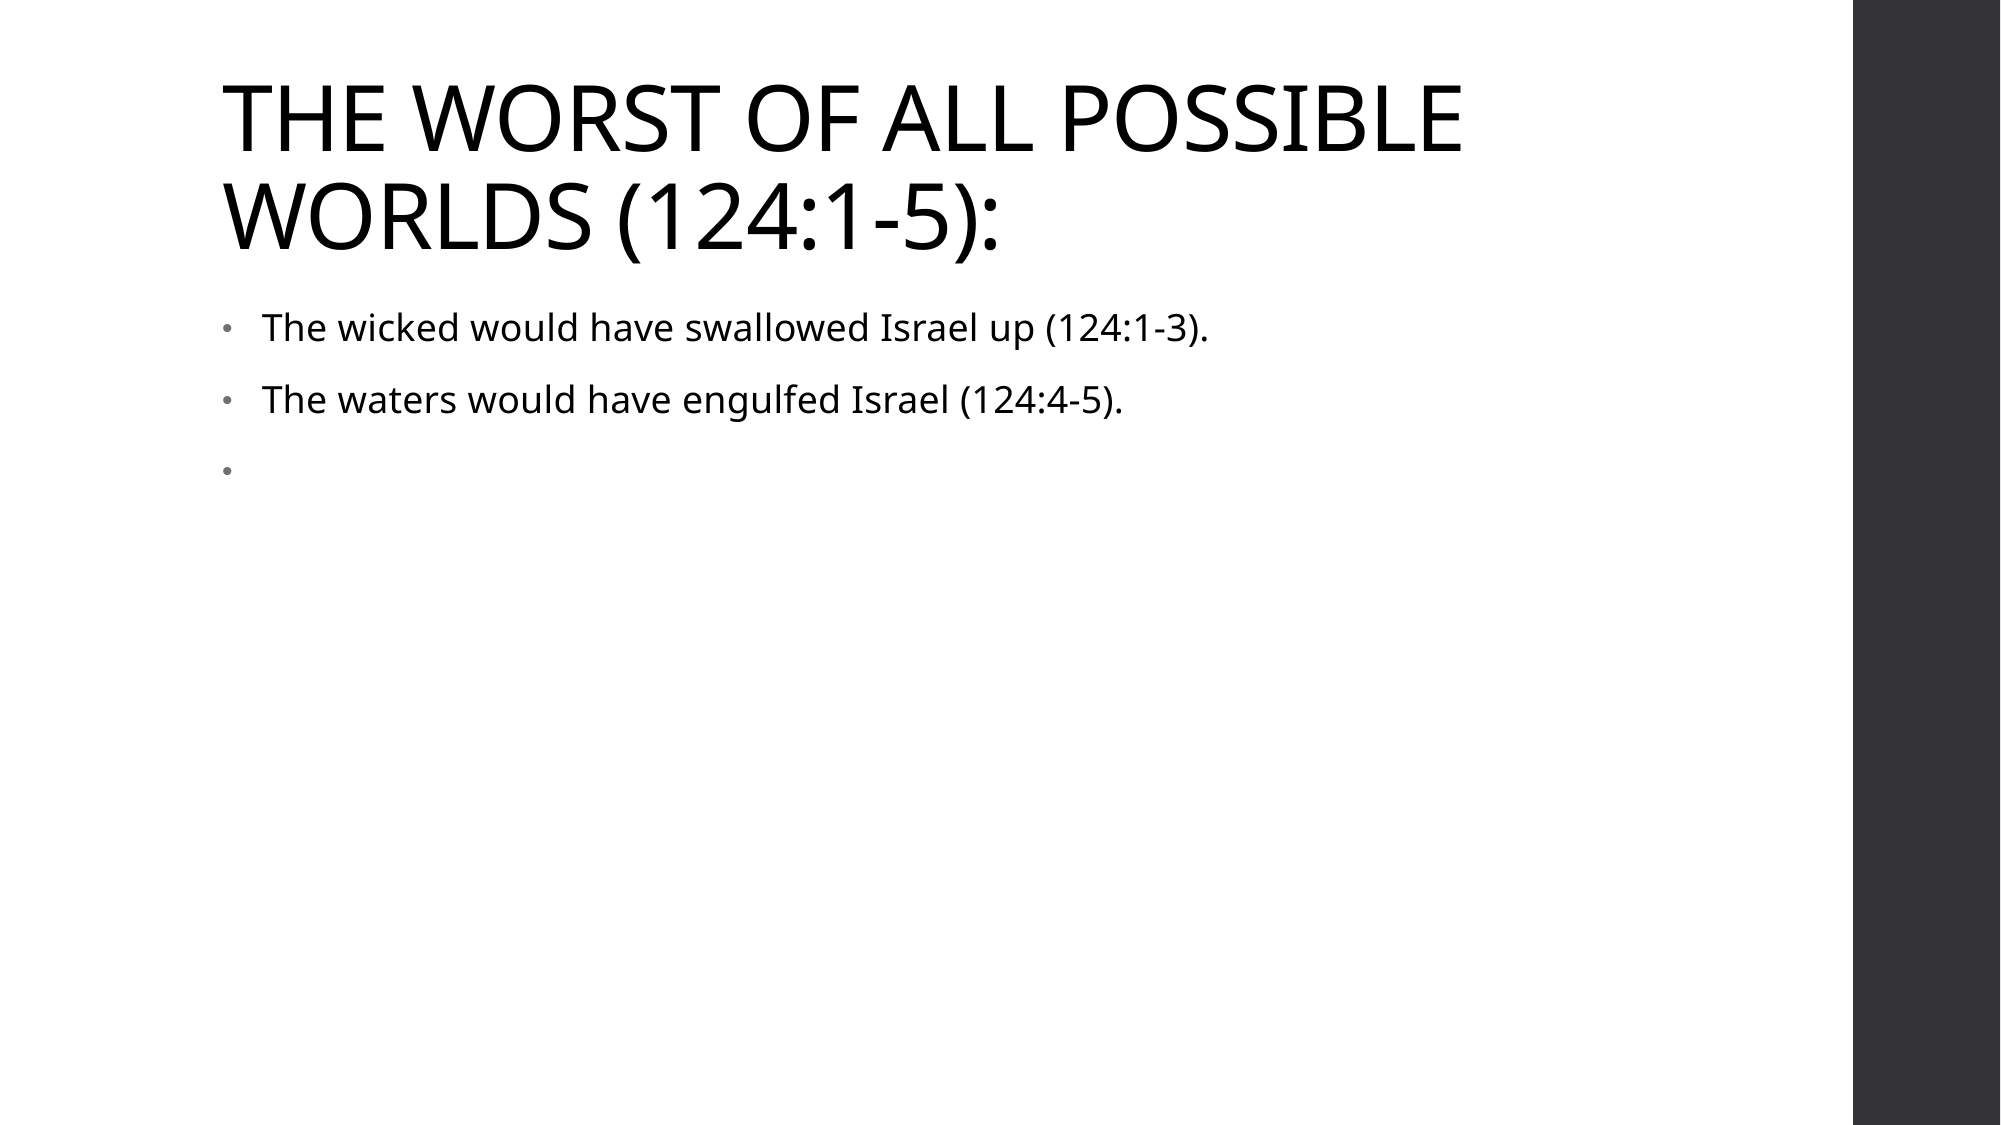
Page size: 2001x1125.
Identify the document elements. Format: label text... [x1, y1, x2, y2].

title THE WORST OF ALL POSSIBLE WORLDS (124:1-5): [206, 60, 1797, 278]
list The wicked would have swallowed Israel up (124:1-3). The waters would have engulfed Israel (124:4-5). [206, 299, 1617, 1014]
